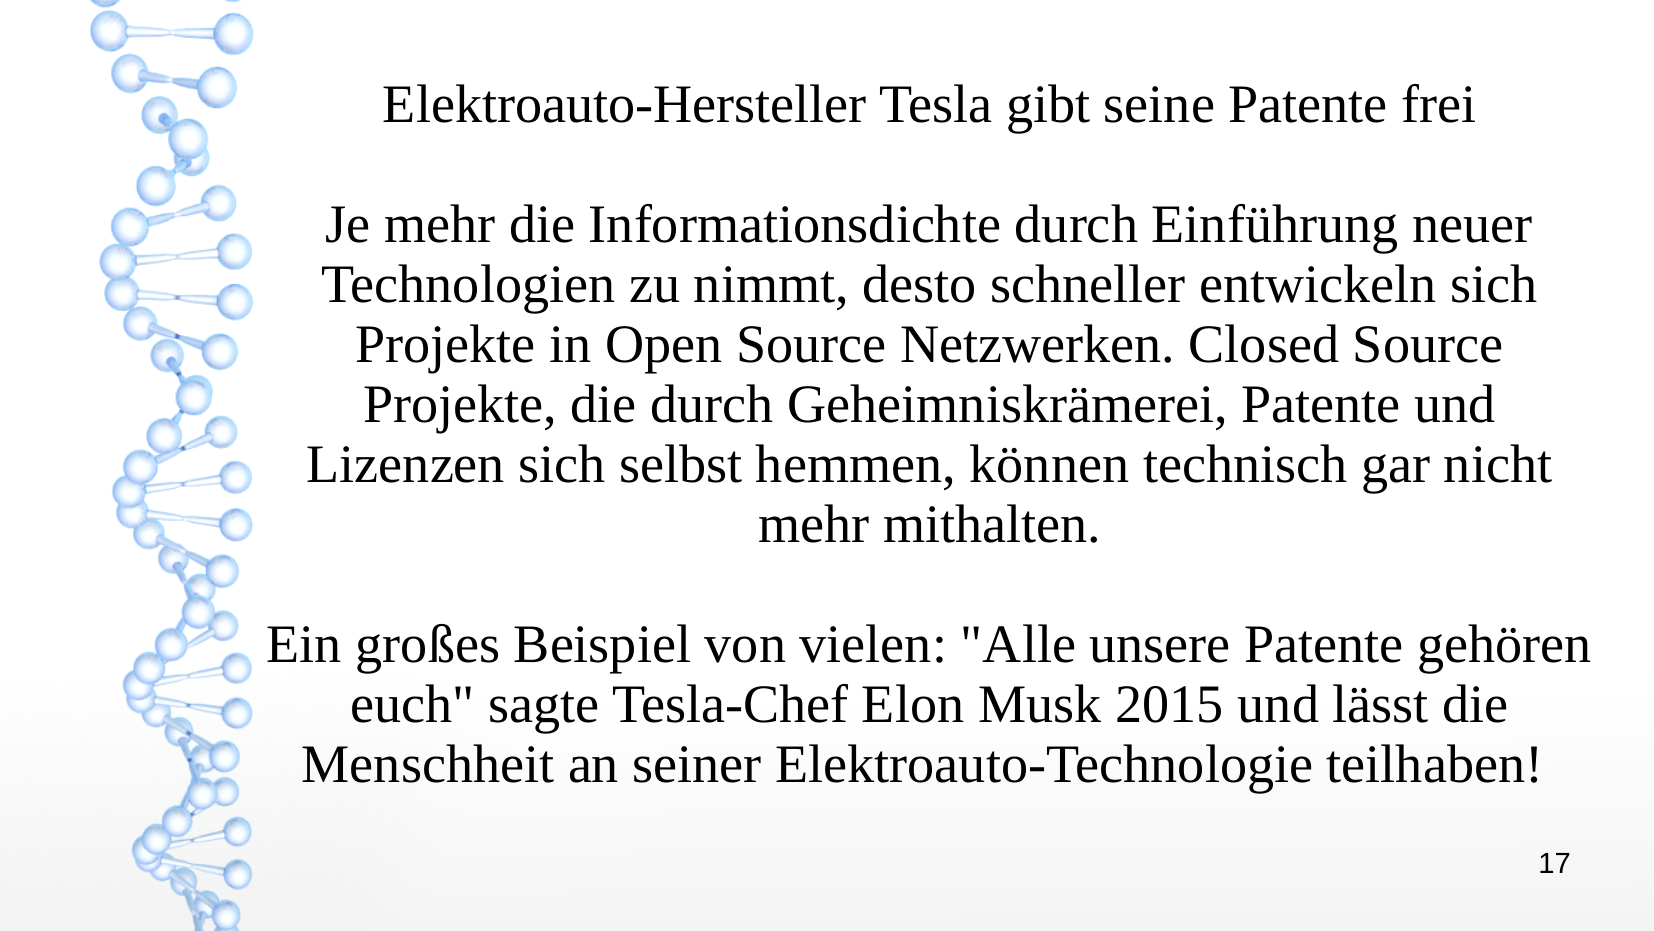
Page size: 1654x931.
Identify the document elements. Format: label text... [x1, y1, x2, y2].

subtitle Elektroauto-Hersteller Tesla gibt seine Patente frei Je mehr die Informationsdichte durch Einführung neuer Technologien zu nimmt, desto schneller entwickeln sich Projekte in Open Source Netzwerken. Closed Source Projekte, die durch Geheimniskrämerei, Patente und Lizenzen sich selbst hemmen, können technisch gar nicht mehr mithalten. Ein großes Beispiel von vielen: "Alle unsere Patente gehören euch" sagte Tesla-Chef Elon Musk 2015 und lässt die Menschheit an seiner Elektroauto-Technologie teilhaben! [265, 30, 1595, 839]
picture [0, 0, 1654, 931]
